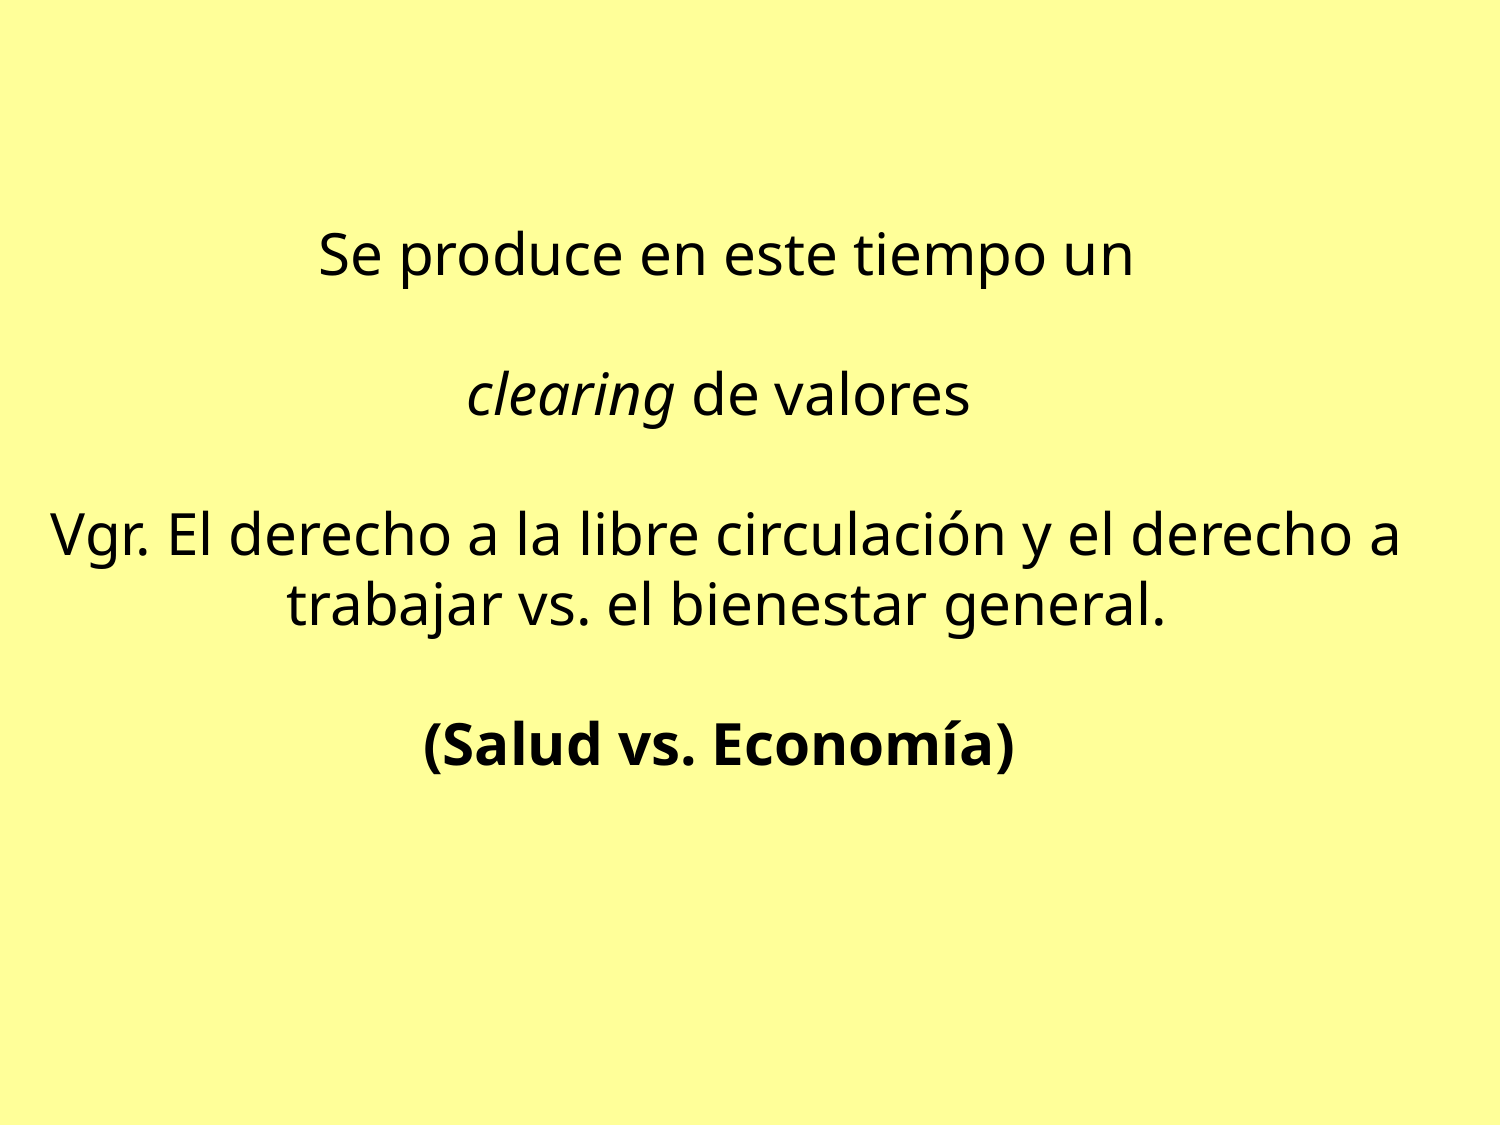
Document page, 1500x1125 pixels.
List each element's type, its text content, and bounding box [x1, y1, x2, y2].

text_box Se produce en este tiempo un clearing de valores Vgr. El derecho a la libre circulación y el derecho a trabajar vs. el bienestar general. (Salud vs. Economía) [23, 0, 1430, 830]
